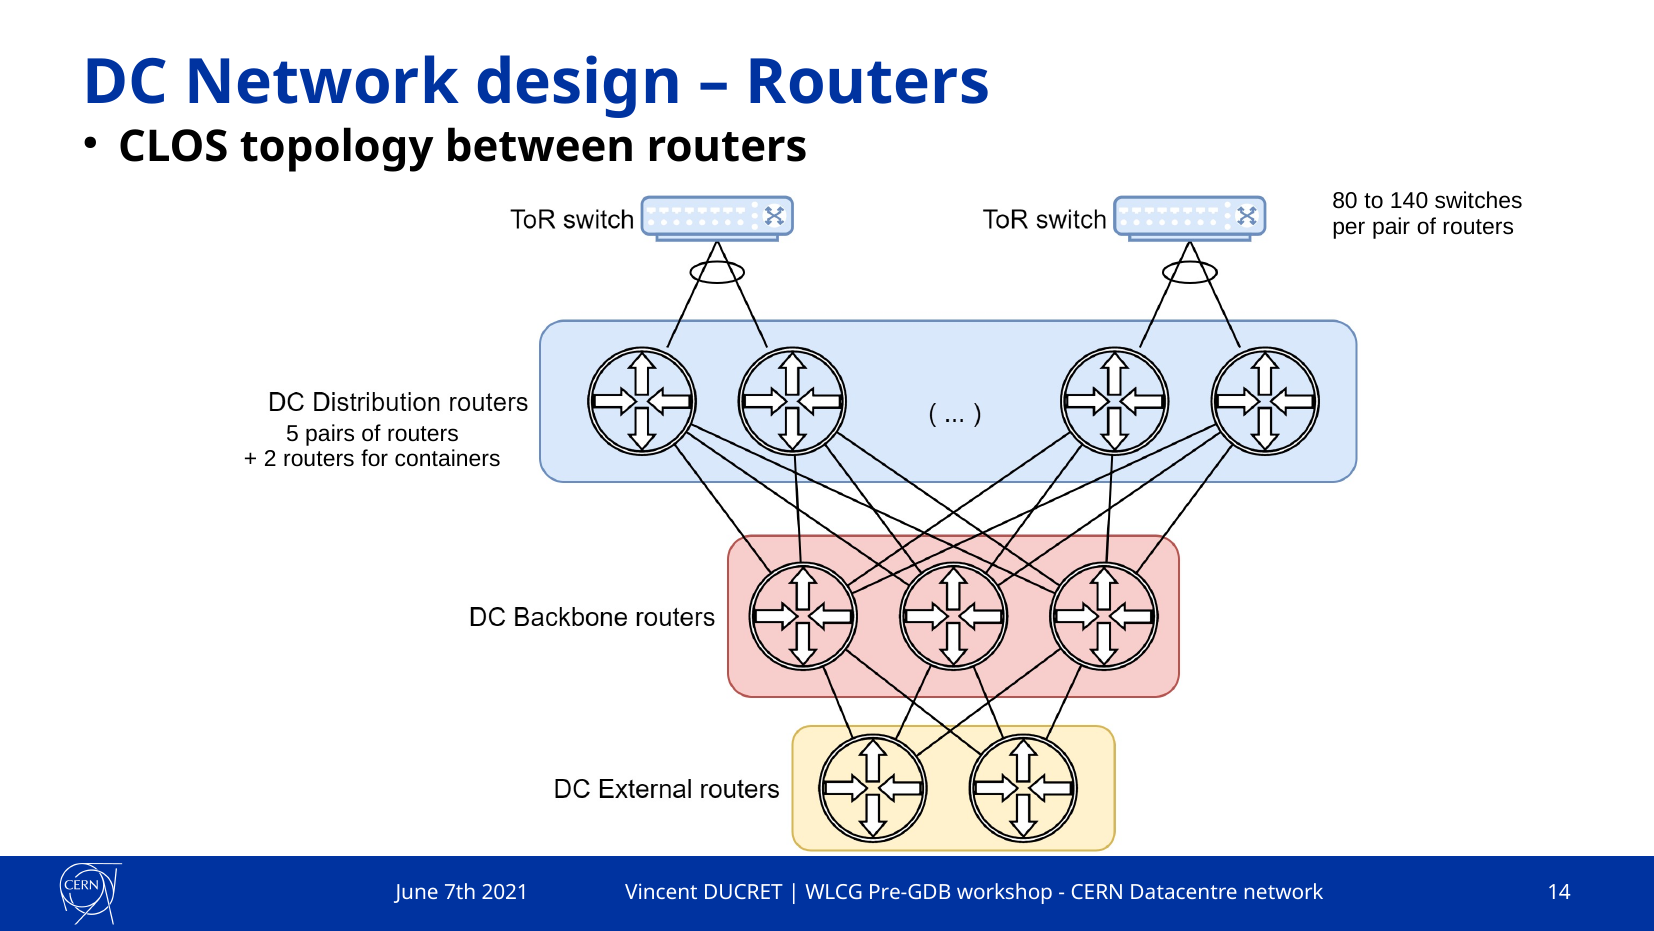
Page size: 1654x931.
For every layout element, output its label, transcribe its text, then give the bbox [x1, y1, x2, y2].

list CLOS topology between routers [82, 114, 1605, 795]
text_box 80 to 140 switches per pair of routers [1317, 180, 1538, 247]
picture [262, 191, 1361, 854]
text_box 5 pairs of routers + 2 routers for containers [229, 413, 516, 480]
picture [56, 859, 127, 928]
title DC Network design – Routers [82, 37, 1571, 114]
